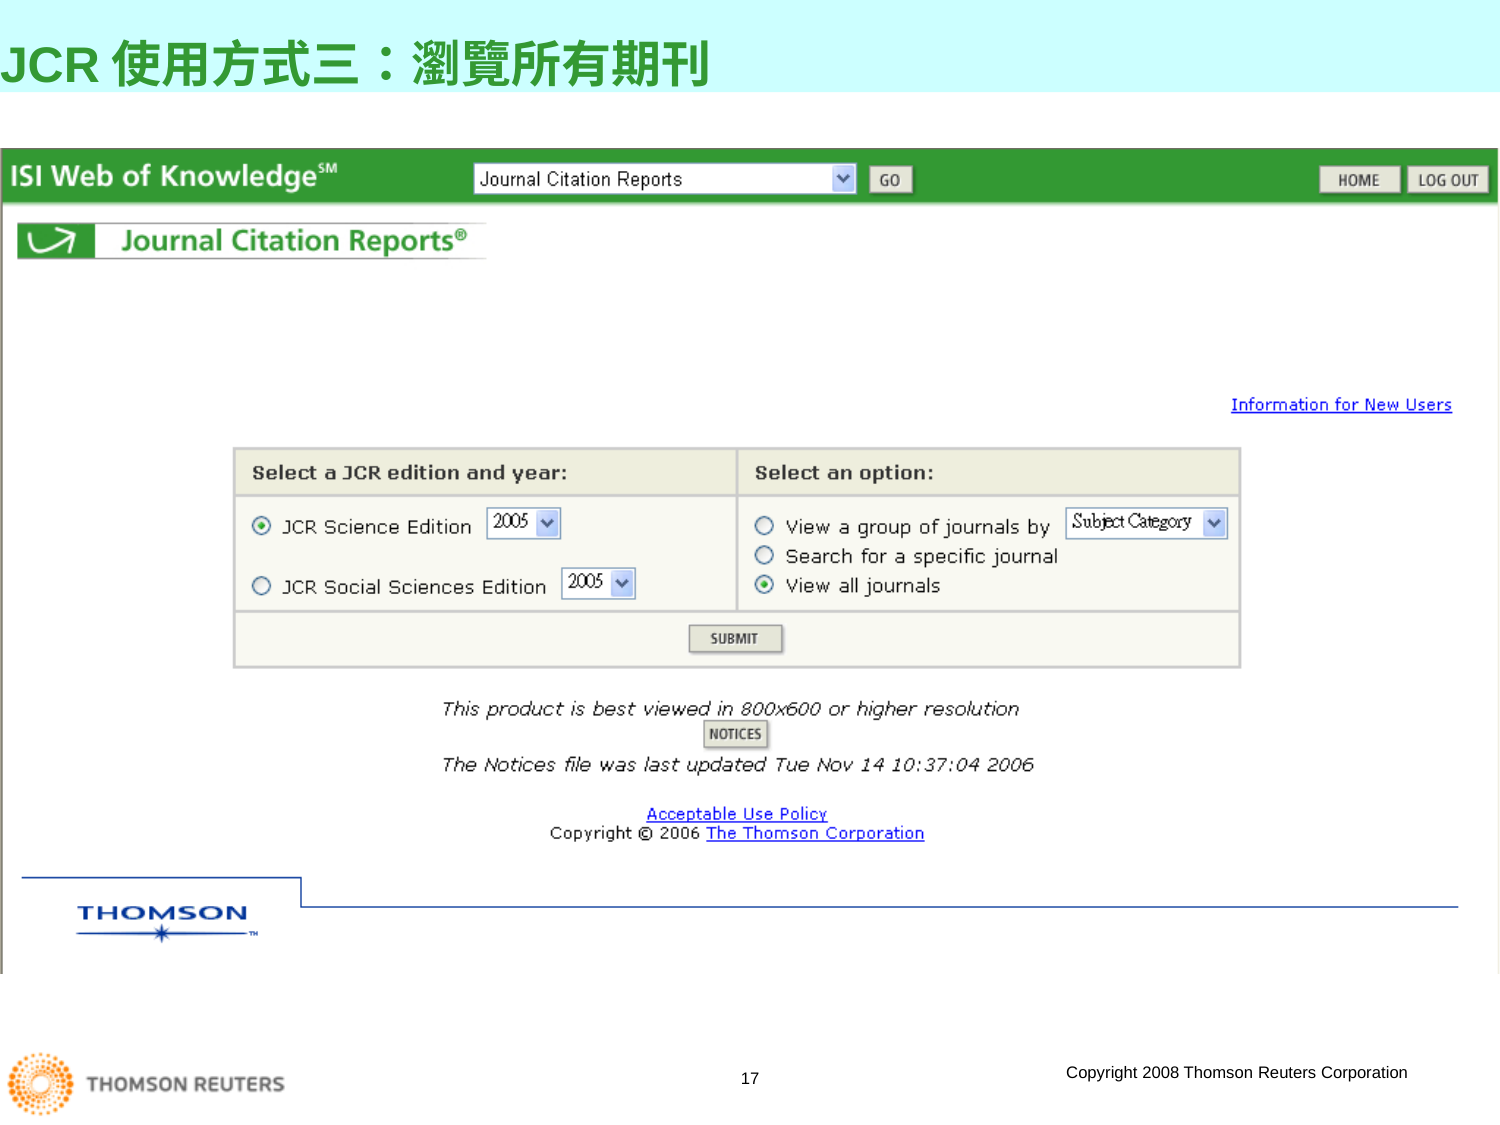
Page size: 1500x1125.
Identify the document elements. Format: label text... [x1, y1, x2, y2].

picture [0, 148, 1500, 974]
title JCR使用方式三：瀏覽所有期刊 [0, 0, 1500, 93]
